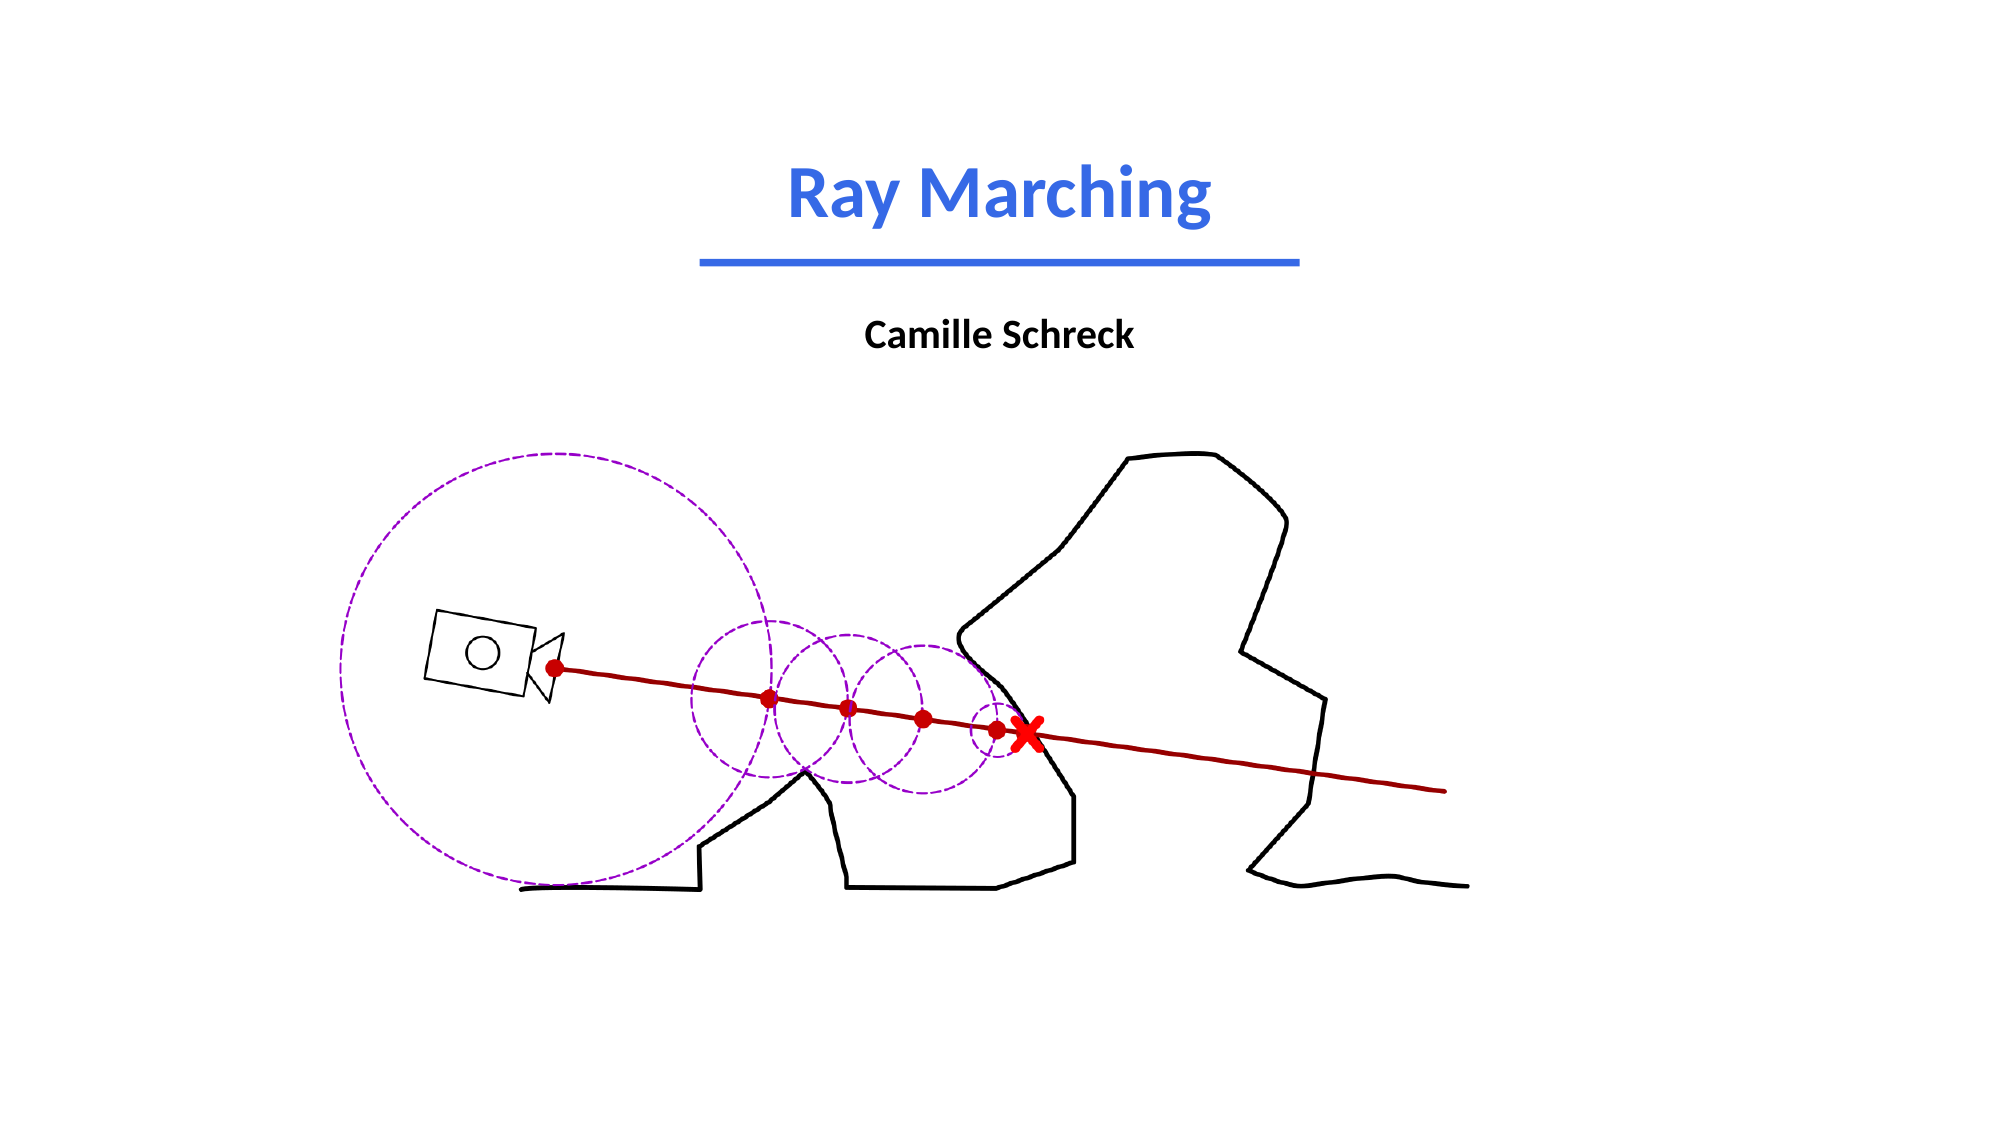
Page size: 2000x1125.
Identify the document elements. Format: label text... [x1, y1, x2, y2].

picture [337, 417, 1576, 1013]
text_box Ray Marching [362, 135, 1638, 225]
text_box Camille Schreck [699, 299, 1300, 357]
